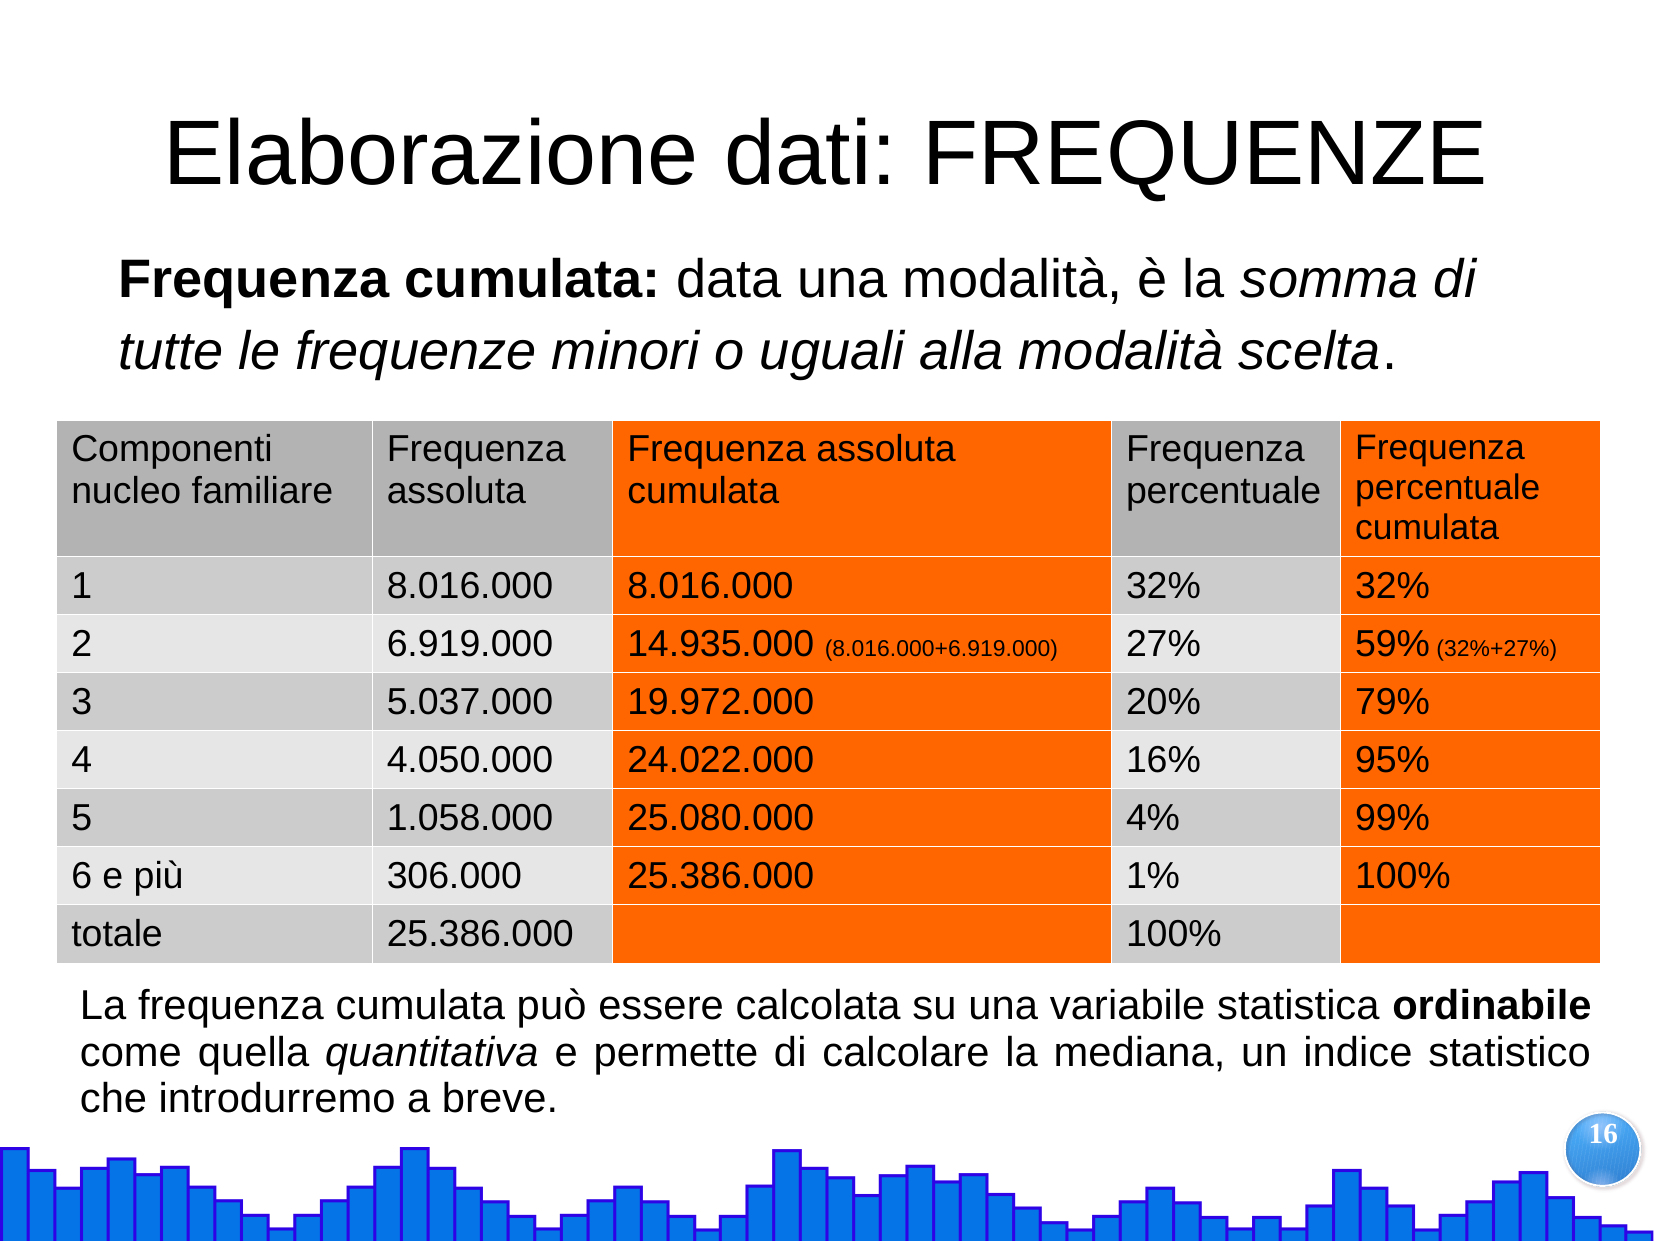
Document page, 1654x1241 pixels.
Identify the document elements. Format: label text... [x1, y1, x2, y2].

table_cell 16% [1112, 731, 1340, 788]
table_cell 59% (32%+27%) [1341, 615, 1600, 672]
title Elaborazione dati: FREQUENZE [82, 49, 1571, 257]
table_cell 27% [1112, 615, 1340, 672]
table_header Frequenza assoluta cumulata [613, 421, 1111, 556]
table_cell 32% [1341, 557, 1600, 614]
table_cell [613, 905, 1111, 963]
table_cell 5 [57, 789, 372, 846]
table_cell 24.022.000 [613, 731, 1111, 788]
table_cell 4% [1112, 789, 1340, 846]
table_cell [1341, 905, 1600, 963]
table_cell 32% [1112, 557, 1340, 614]
table_cell 6.919.000 [373, 615, 612, 672]
table_cell 14.935.000 (8.016.000+6.919.000) [613, 615, 1111, 672]
list Frequenza cumulata: data una modalità, è la somma di tutte le frequenze minori o uguali alla modalità scelta. [47, 248, 1536, 969]
table_cell 1% [1112, 847, 1340, 904]
table_cell 8.016.000 [613, 557, 1111, 614]
table_cell 100% [1112, 905, 1340, 963]
table_cell 306.000 [373, 847, 612, 904]
table_cell 19.972.000 [613, 673, 1111, 730]
table_cell 4 [57, 731, 372, 788]
table_cell 79% [1341, 673, 1600, 730]
table_cell 25.080.000 [613, 789, 1111, 846]
table_cell totale [57, 905, 372, 963]
table_cell 6 e più [57, 847, 372, 904]
table_cell 100% [1341, 847, 1600, 904]
table_header Frequenza percentuale cumulata [1341, 421, 1600, 556]
picture [0, 1147, 1654, 1241]
table_header Frequenza percentuale [1112, 421, 1340, 556]
table_cell 5.037.000 [373, 673, 612, 730]
table_cell 99% [1341, 789, 1600, 846]
table_cell 8.016.000 [373, 557, 612, 614]
table_header Componenti nucleo familiare [57, 421, 372, 556]
table_cell 3 [57, 673, 372, 730]
table_cell 4.050.000 [373, 731, 612, 788]
table_cell 1 [57, 557, 372, 614]
table_header Frequenza assoluta [373, 421, 612, 556]
table_cell 1.058.000 [373, 789, 612, 846]
text_box La frequenza cumulata può essere calcolata su una variabile statistica ordinabile come quella quantitativa e permette di calcolare la mediana, un indice statistico che introdurremo a breve. [64, 974, 1607, 1131]
table_cell 25.386.000 [373, 905, 612, 963]
table_cell 2 [57, 615, 372, 672]
table_cell 20% [1112, 673, 1340, 730]
table_cell 95% [1341, 731, 1600, 788]
table_cell 25.386.000 [613, 847, 1111, 904]
